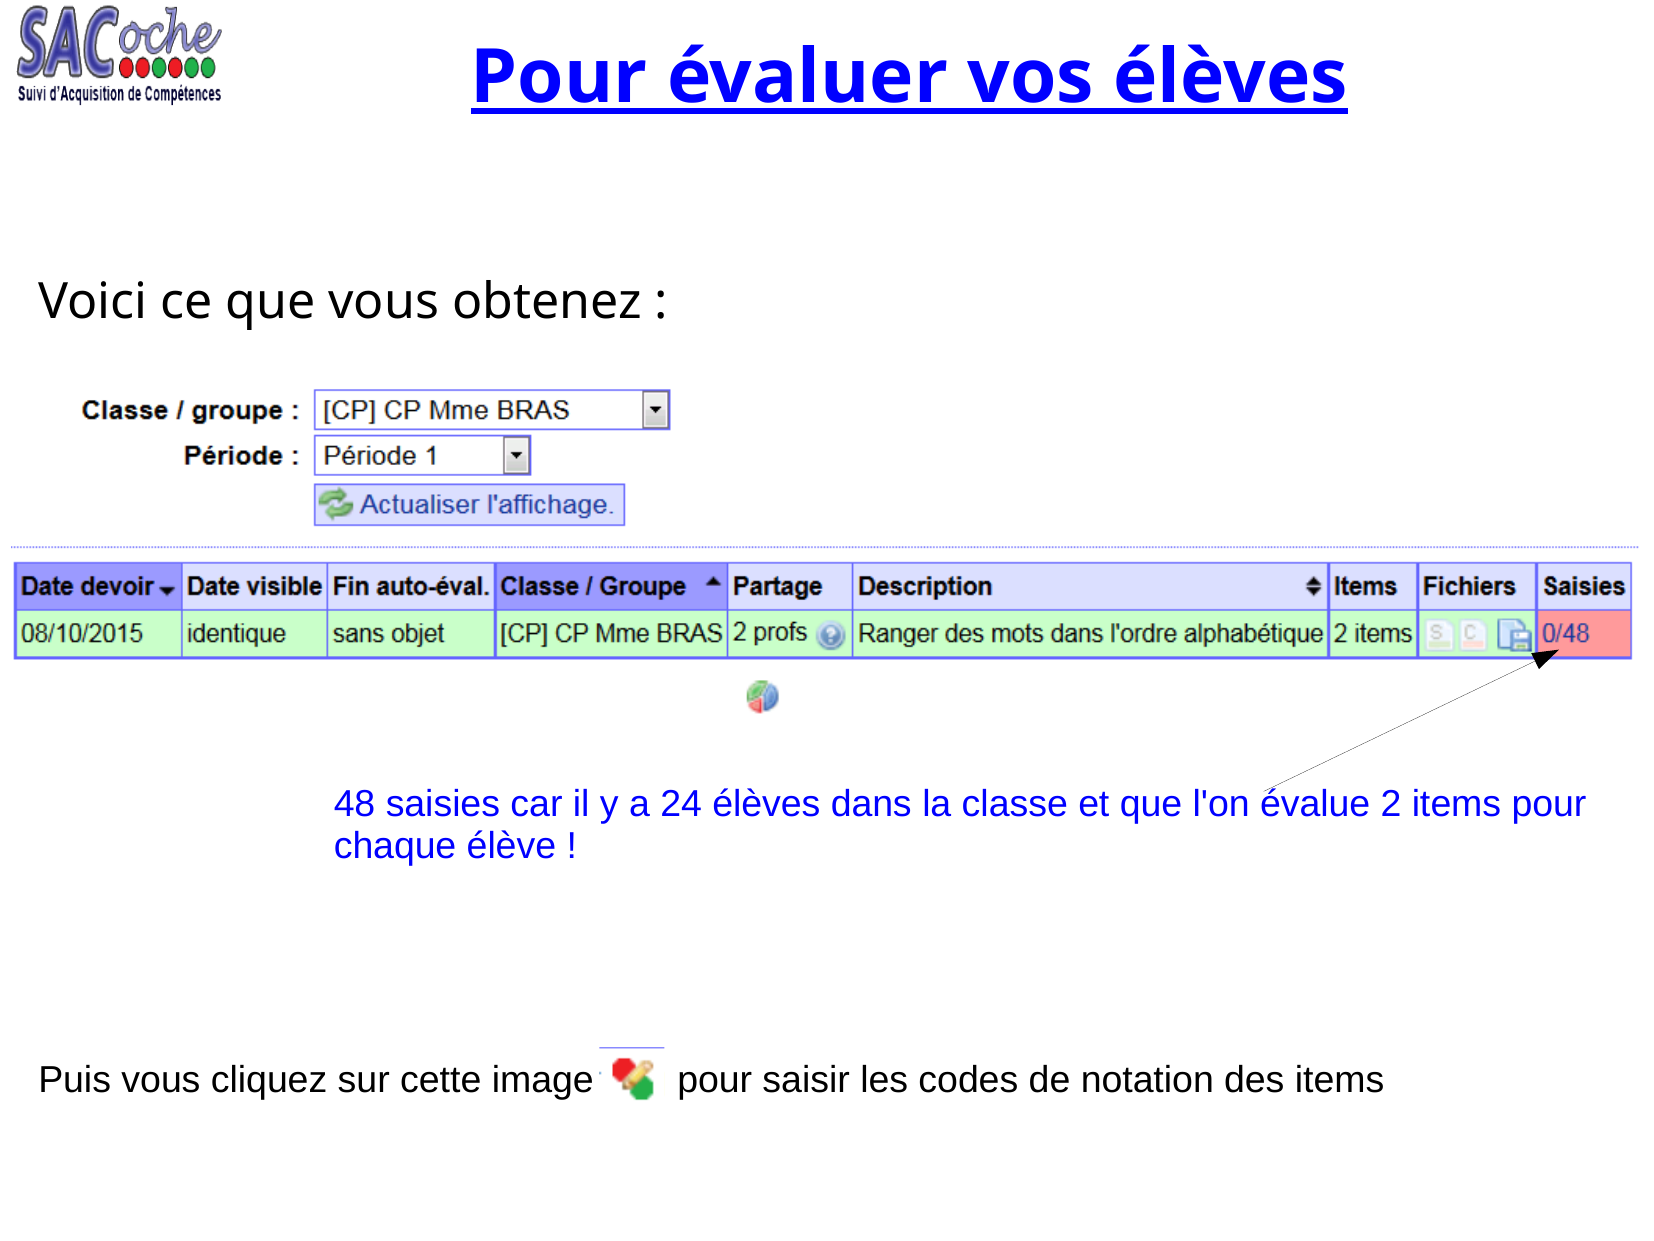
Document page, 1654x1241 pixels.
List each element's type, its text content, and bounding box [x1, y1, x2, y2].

text_box 48 saisies car il y a 24 élèves dans la classe et que l'on évalue 2 items pour chaque élève ! [318, 775, 1602, 875]
picture [599, 1047, 665, 1109]
text_box Voici ce que vous obtenez : [23, 257, 678, 343]
picture [13, 1, 165, 107]
title Pour évaluer vos élèves [165, 0, 1654, 166]
text_box Puis vous cliquez sur cette image pour saisir les codes de notation des items [665, 1051, 1401, 1109]
picture [11, 377, 1640, 723]
text_box Puis vous cliquez sur cette image pour saisir les codes de notation des items [23, 1051, 599, 1109]
